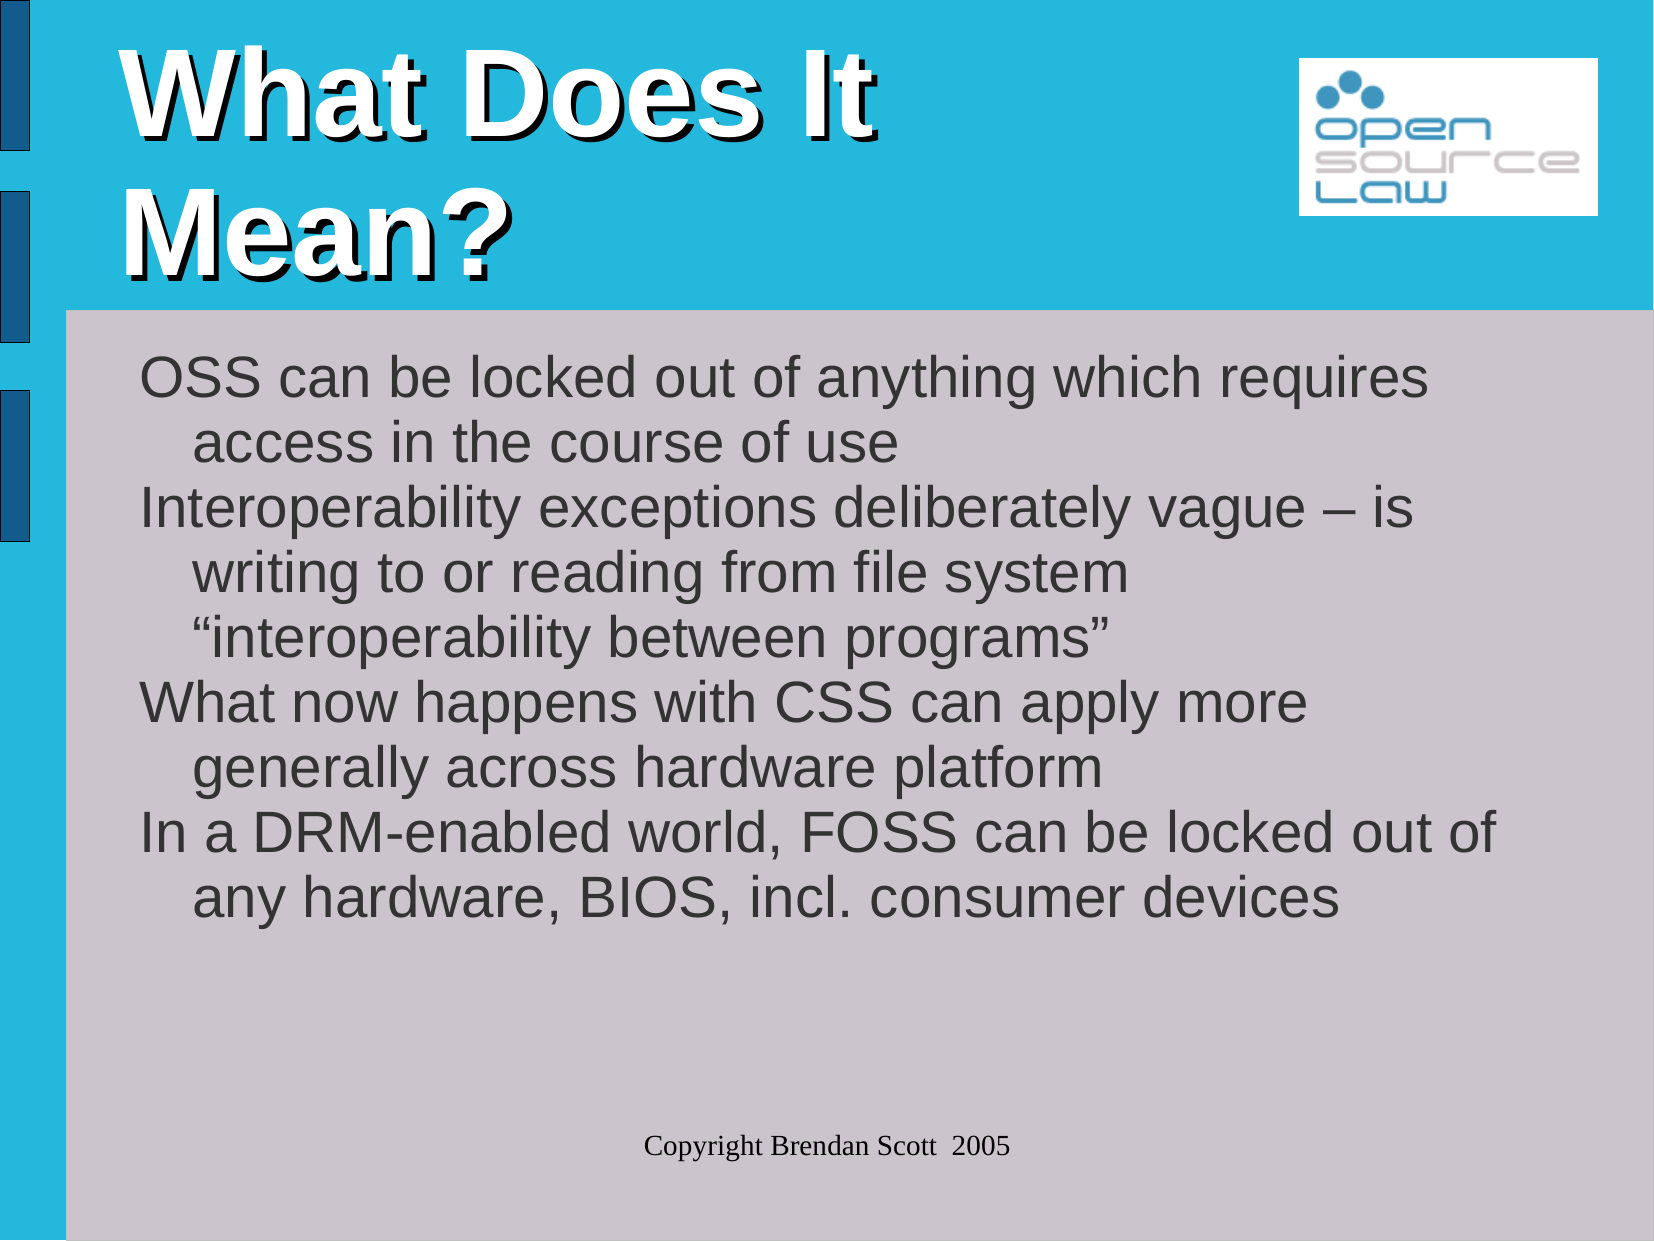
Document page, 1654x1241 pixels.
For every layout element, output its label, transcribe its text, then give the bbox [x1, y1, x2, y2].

title What Does It Mean? [118, 1, 1211, 324]
picture [1299, 58, 1598, 216]
list OSS can be locked out of anything which requires access in the course of use Interoperability exceptions deliberately vague – is writing to or reading from file system “interoperability between programs” What now happens with CSS can apply more generally across hardware platform In a DRM-enabled world, FOSS can be locked out of any hardware, BIOS, incl. consumer devices [121, 344, 1534, 1112]
